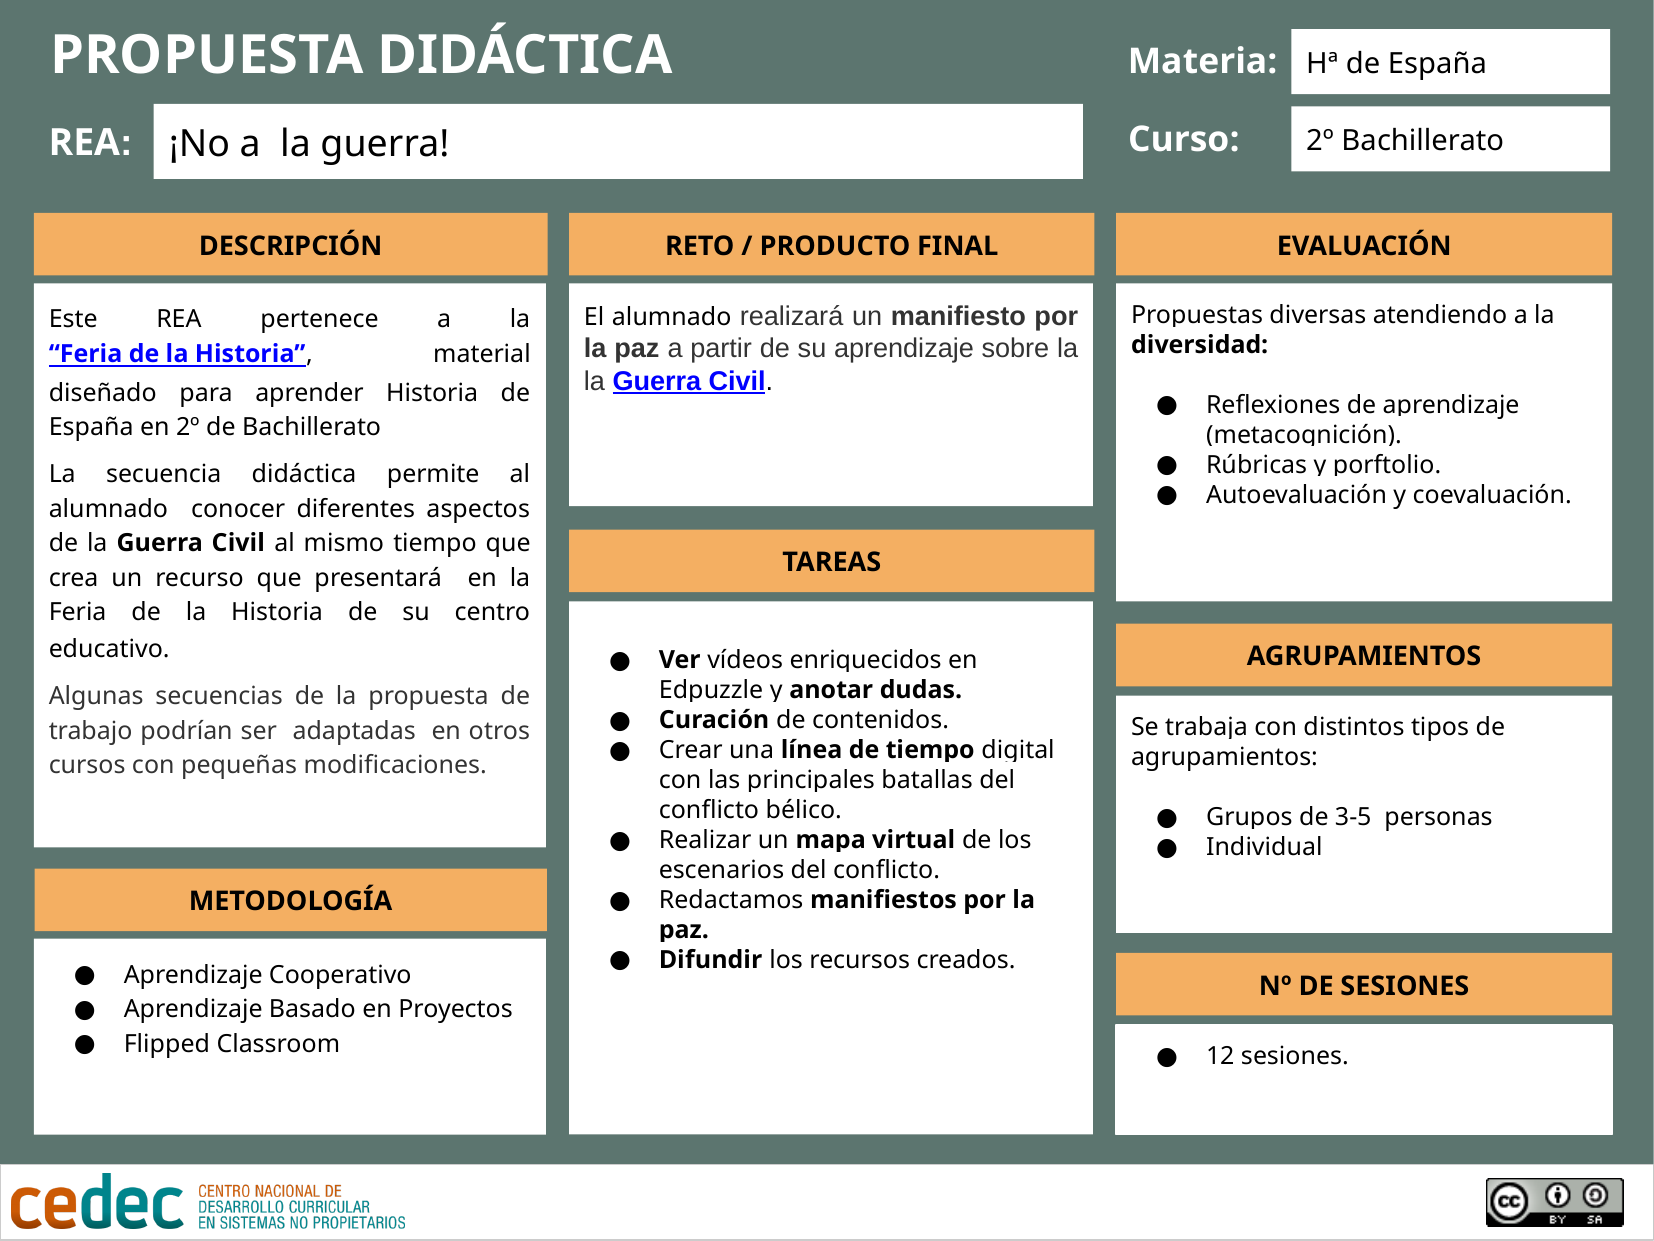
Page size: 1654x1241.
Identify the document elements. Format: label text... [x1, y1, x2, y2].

text_box PROPUESTA DIDÁCTICA [35, 11, 697, 110]
text_box METODOLOGÍA [34, 868, 547, 932]
text_box Ver vídeos enriquecidos en Edpuzzle y anotar dudas. Curación de contenidos. Crear una línea de tiempo digital con las principales batallas del conflicto bélico. Realizar un mapa virtual de los escenarios del conflicto. Redactamos manifiestos por la paz. Difundir los recursos creados. [569, 601, 1093, 1135]
text_box El alumnado realizará un manifiesto por la paz a partir de su aprendizaje sobre la la Guerra Civil. [569, 283, 1093, 507]
text_box Este REA pertenece a la “Feria de la Historia”, material diseñado para aprender Historia de España en 2º de Bachillerato La secuencia didáctica permite al alumnado conocer diferentes aspectos de la Guerra Civil al mismo tiempo que crea un recurso que presentará en la Feria de la Historia de su centro educativo. Algunas secuencias de la propuesta de trabajo podrían ser adaptadas en otros cursos con pequeñas modificaciones. [33, 283, 546, 848]
text_box Aprendizaje Cooperativo Aprendizaje Basado en Proyectos Flipped Classroom [33, 938, 546, 1135]
text_box ¡No a la guerra! [153, 103, 1083, 179]
text_box REA: [33, 110, 153, 174]
picture [1486, 1178, 1624, 1227]
text_box Hª de España [1291, 29, 1611, 95]
text_box Propuestas diversas atendiendo a la diversidad: Reflexiones de aprendizaje (metacognición). Rúbricas y porftolio. Autoevaluación y coevaluación. [1116, 283, 1613, 602]
text_box RETO / PRODUCTO FINAL [569, 212, 1095, 276]
text_box AGRUPAMIENTOS [1116, 623, 1613, 687]
text_box EVALUACIÓN [1116, 212, 1613, 276]
text_box 2º Bachillerato [1291, 106, 1611, 172]
text_box 12 sesiones. [1116, 1024, 1613, 1135]
text_box Nº DE SESIONES [1116, 952, 1613, 1016]
text_box TAREAS [569, 529, 1095, 593]
text_box [0, 1164, 1654, 1241]
picture [11, 1173, 405, 1229]
text_box Materia: [1113, 30, 1291, 94]
text_box DESCRIPCIÓN [33, 212, 548, 276]
text_box Se trabaja con distintos tipos de agrupamientos: Grupos de 3-5 personas Individual [1116, 695, 1613, 933]
text_box Curso: [1113, 109, 1303, 173]
